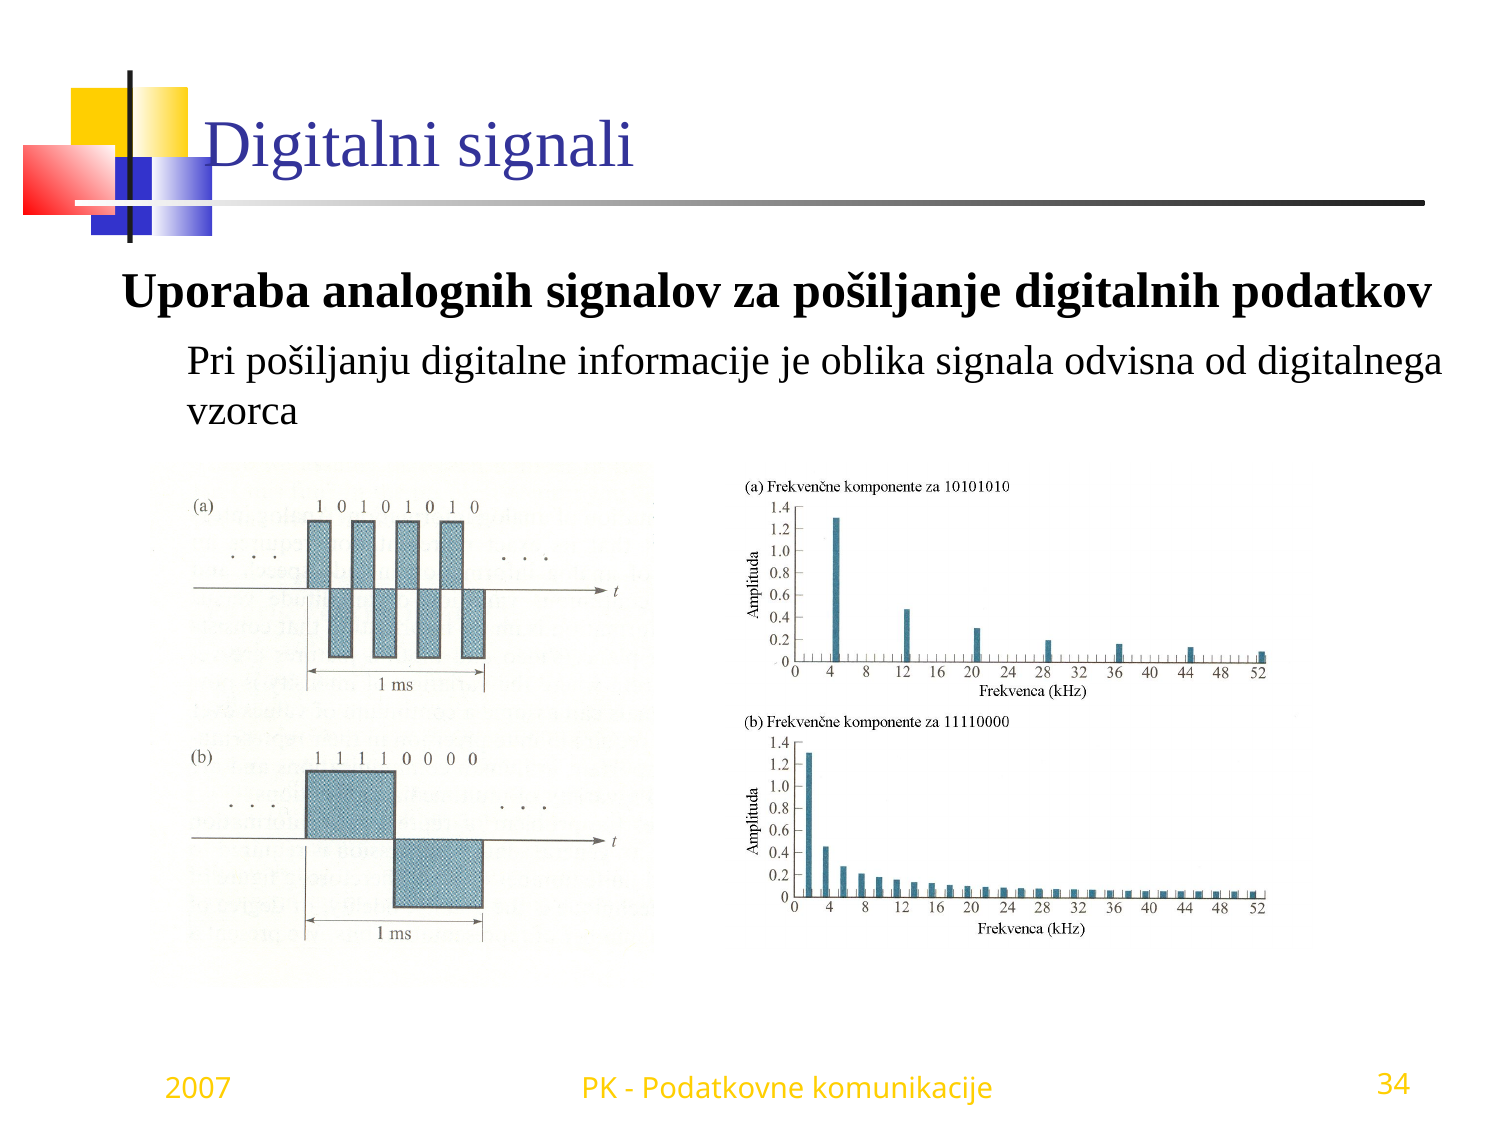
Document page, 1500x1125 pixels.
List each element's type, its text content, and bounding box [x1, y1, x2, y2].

text_box PK - Podatkovne komunikacije [549, 1037, 1026, 1113]
list Uporaba analognih signalov za pošiljanje digitalnih podatkov Pri pošiljanju digitalne informacije je oblika signala odvisna od digitalnega vzorca [50, 249, 1469, 463]
picture [150, 462, 654, 988]
text_box <number> [1112, 1037, 1426, 1113]
picture [725, 462, 1313, 949]
title Digitalni signali [188, 92, 1468, 188]
text_box 2007 [150, 1037, 463, 1113]
